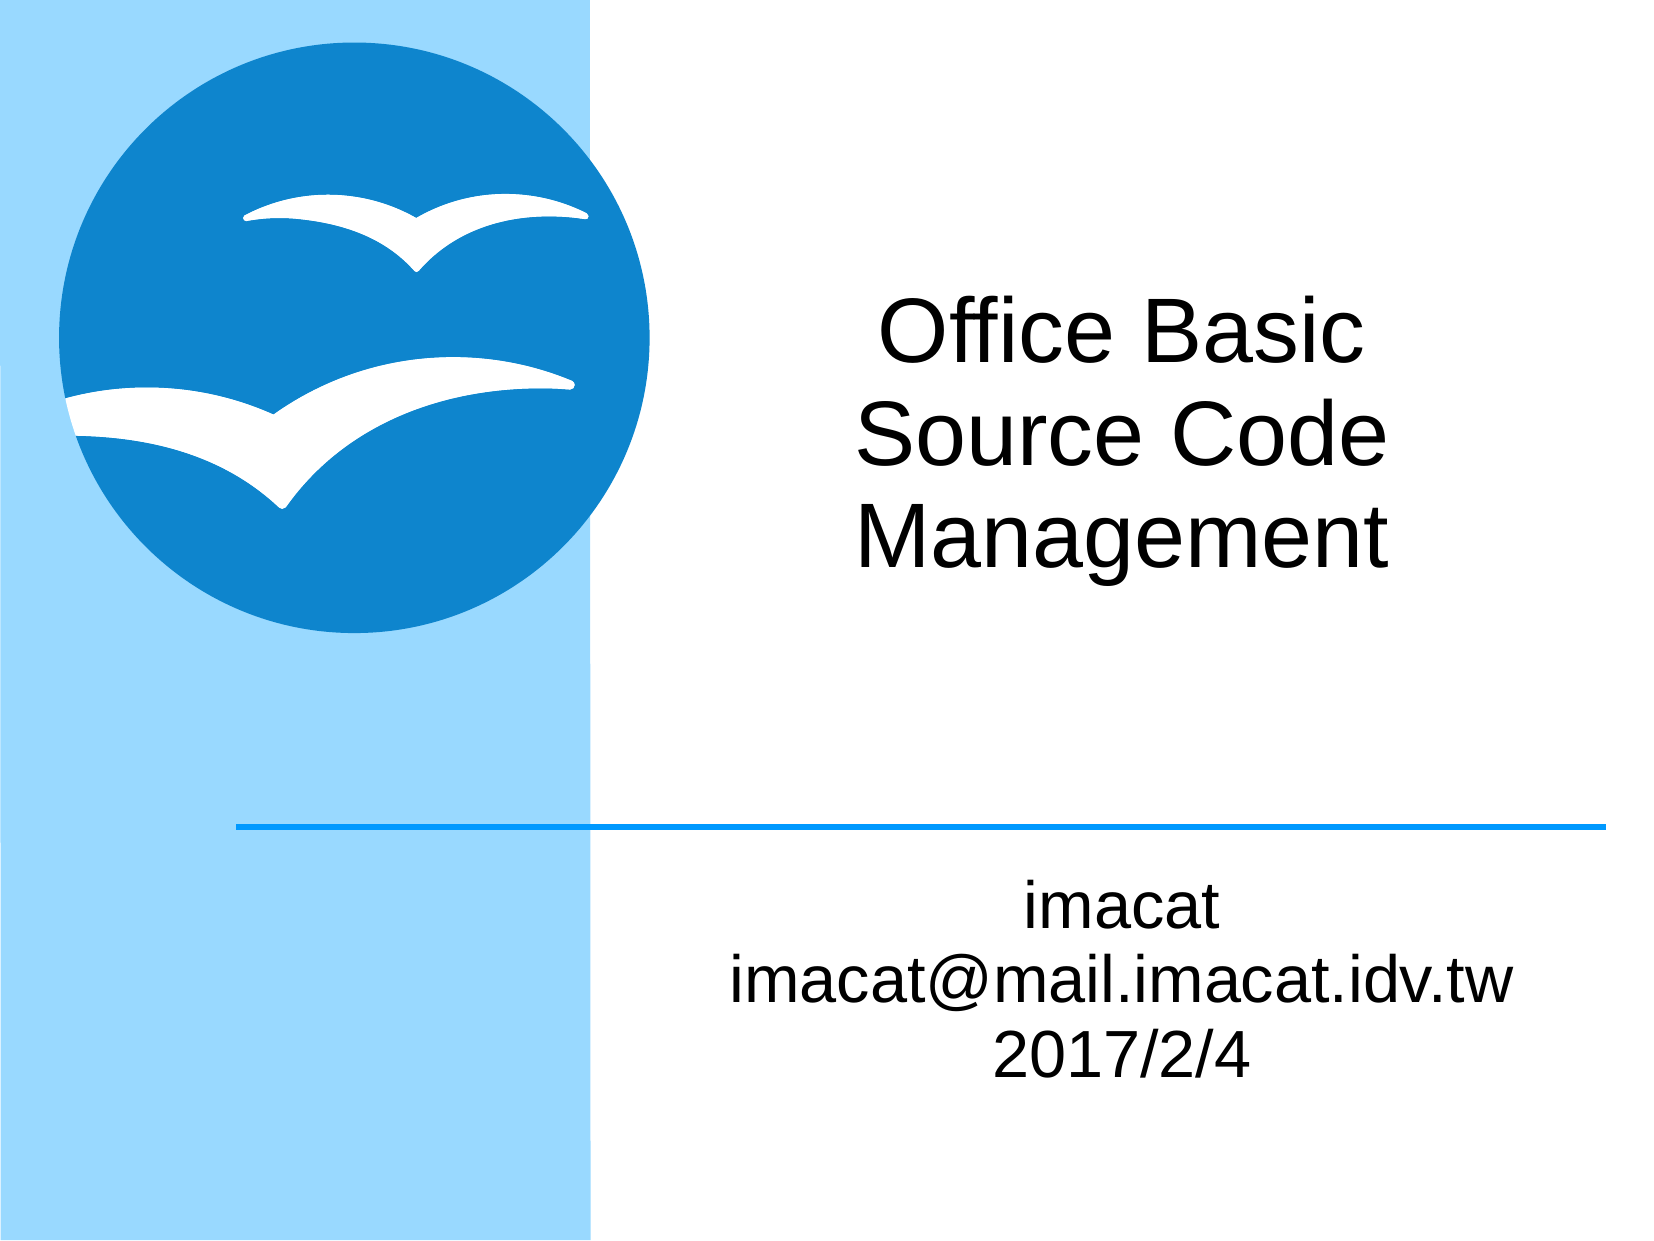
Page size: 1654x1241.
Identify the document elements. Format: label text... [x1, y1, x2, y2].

title Office Basic Source Code Management [673, 49, 1571, 818]
subtitle imacat imacat@mail.imacat.idv.tw 2017/2/4 [673, 850, 1571, 1109]
